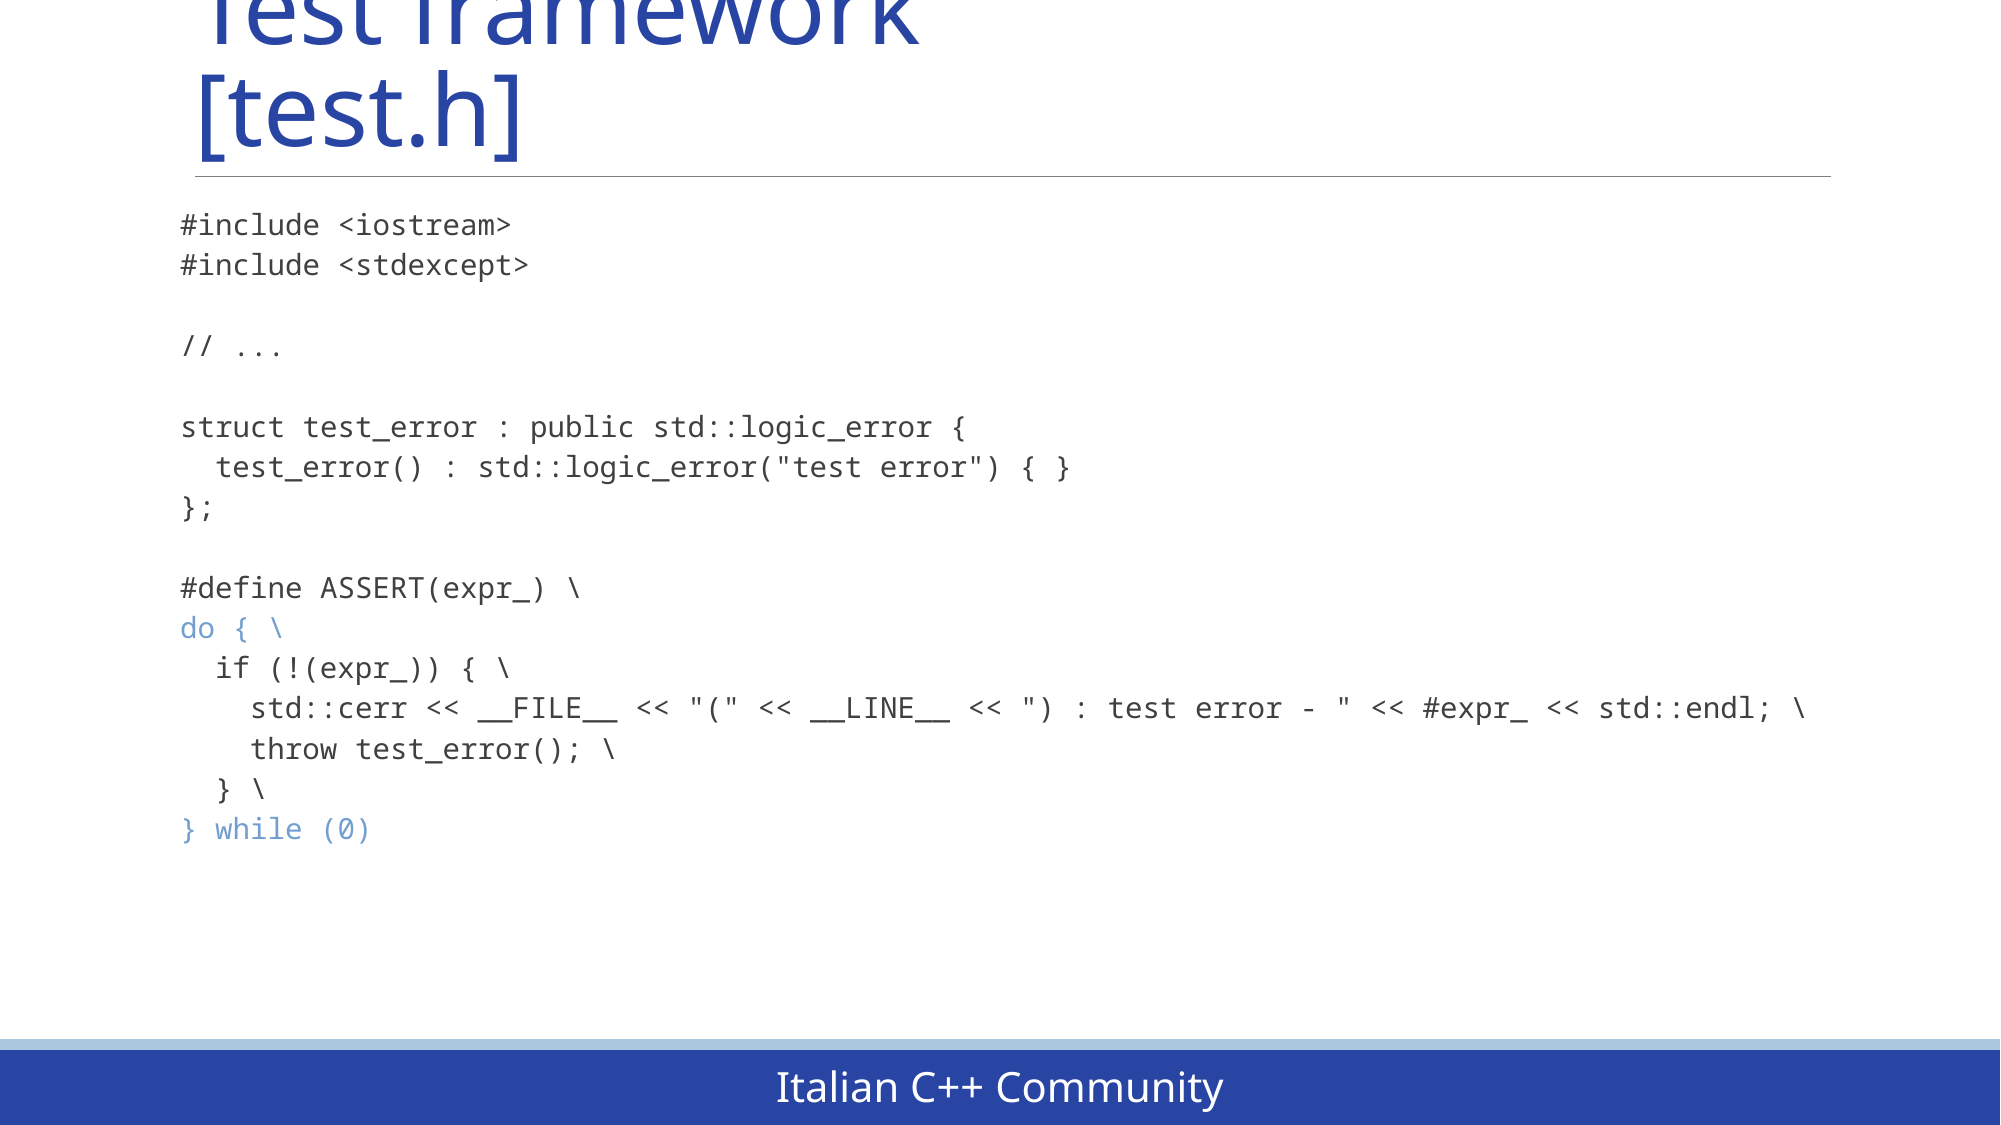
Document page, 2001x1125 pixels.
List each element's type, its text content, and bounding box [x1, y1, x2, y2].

title Test framework [test.h] [179, 2, 1830, 175]
list #include <iostream> #include <stdexcept> // ... struct test_error : public std::logic_error { test_error() : std::logic_error("test error") { } }; #define ASSERT(expr_) \ do { \ if (!(expr_)) { \ std::cerr << __FILE__ << "(" << __LINE__ << ") : test error - " << #expr_ << std::endl; \ throw test_error(); \ } \ } while (0) [179, 202, 1830, 1011]
